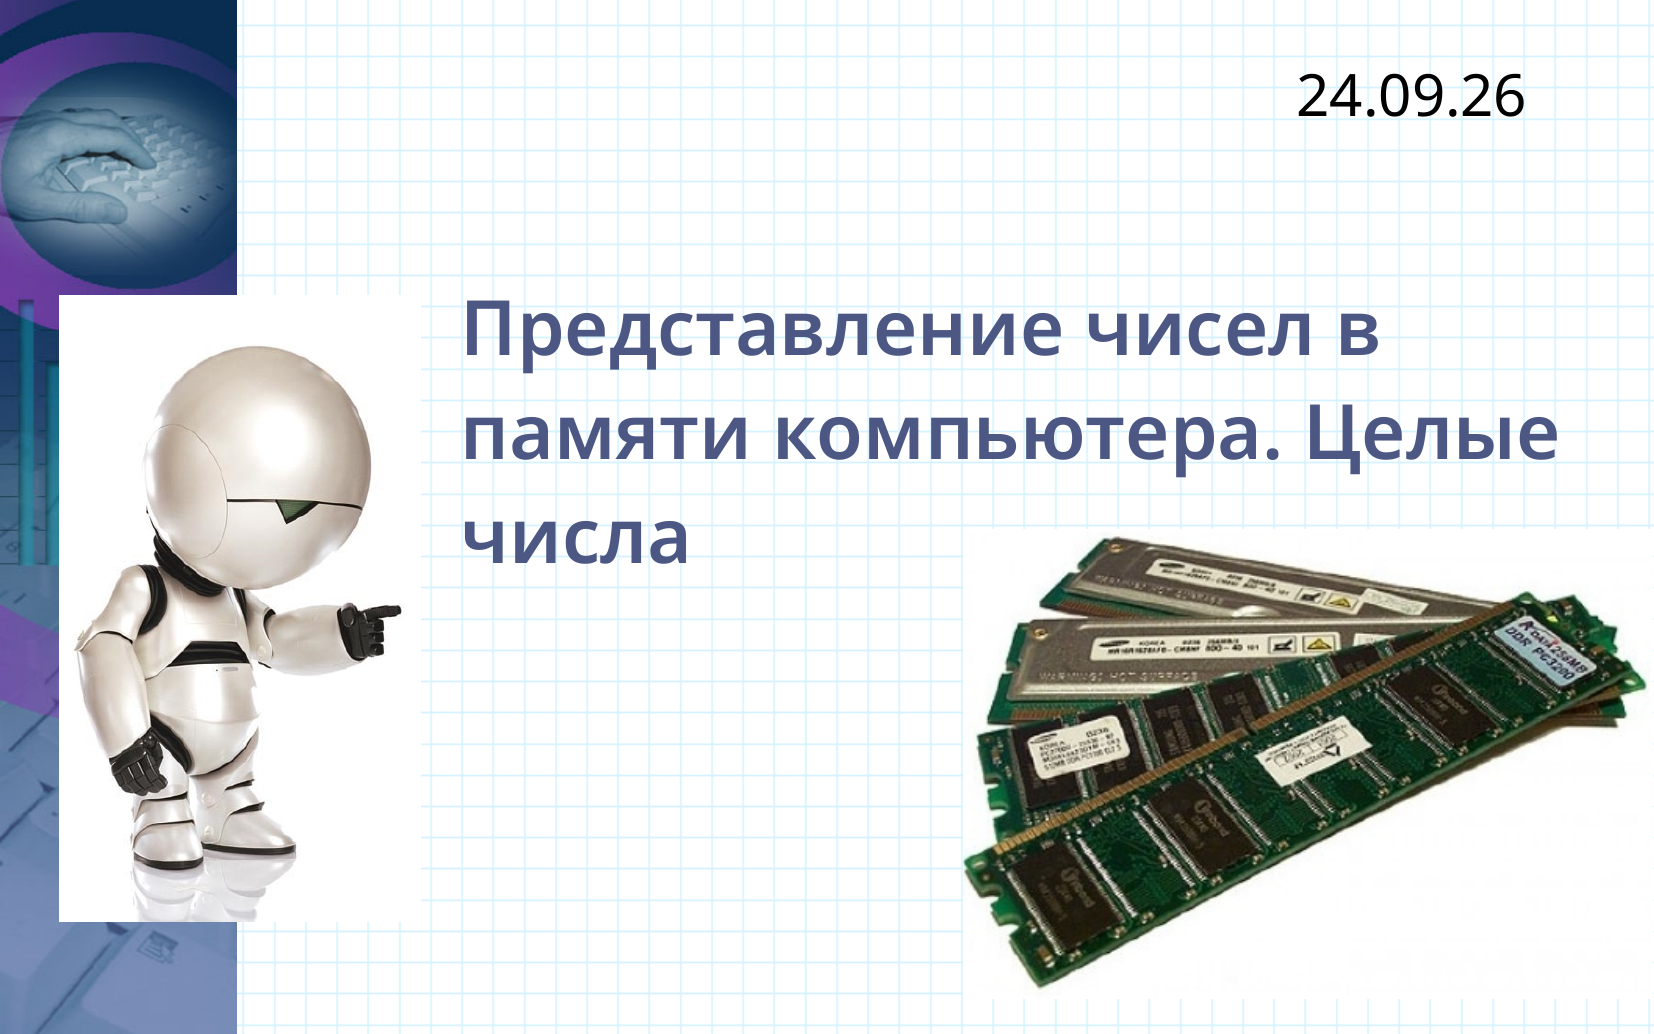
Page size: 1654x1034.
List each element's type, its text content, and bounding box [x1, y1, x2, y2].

title Представление чисел в памяти компьютера. Целые числа [460, 292, 1640, 567]
picture [0, 0, 1654, 1034]
text_box 15.10.18 [1282, 47, 1544, 133]
